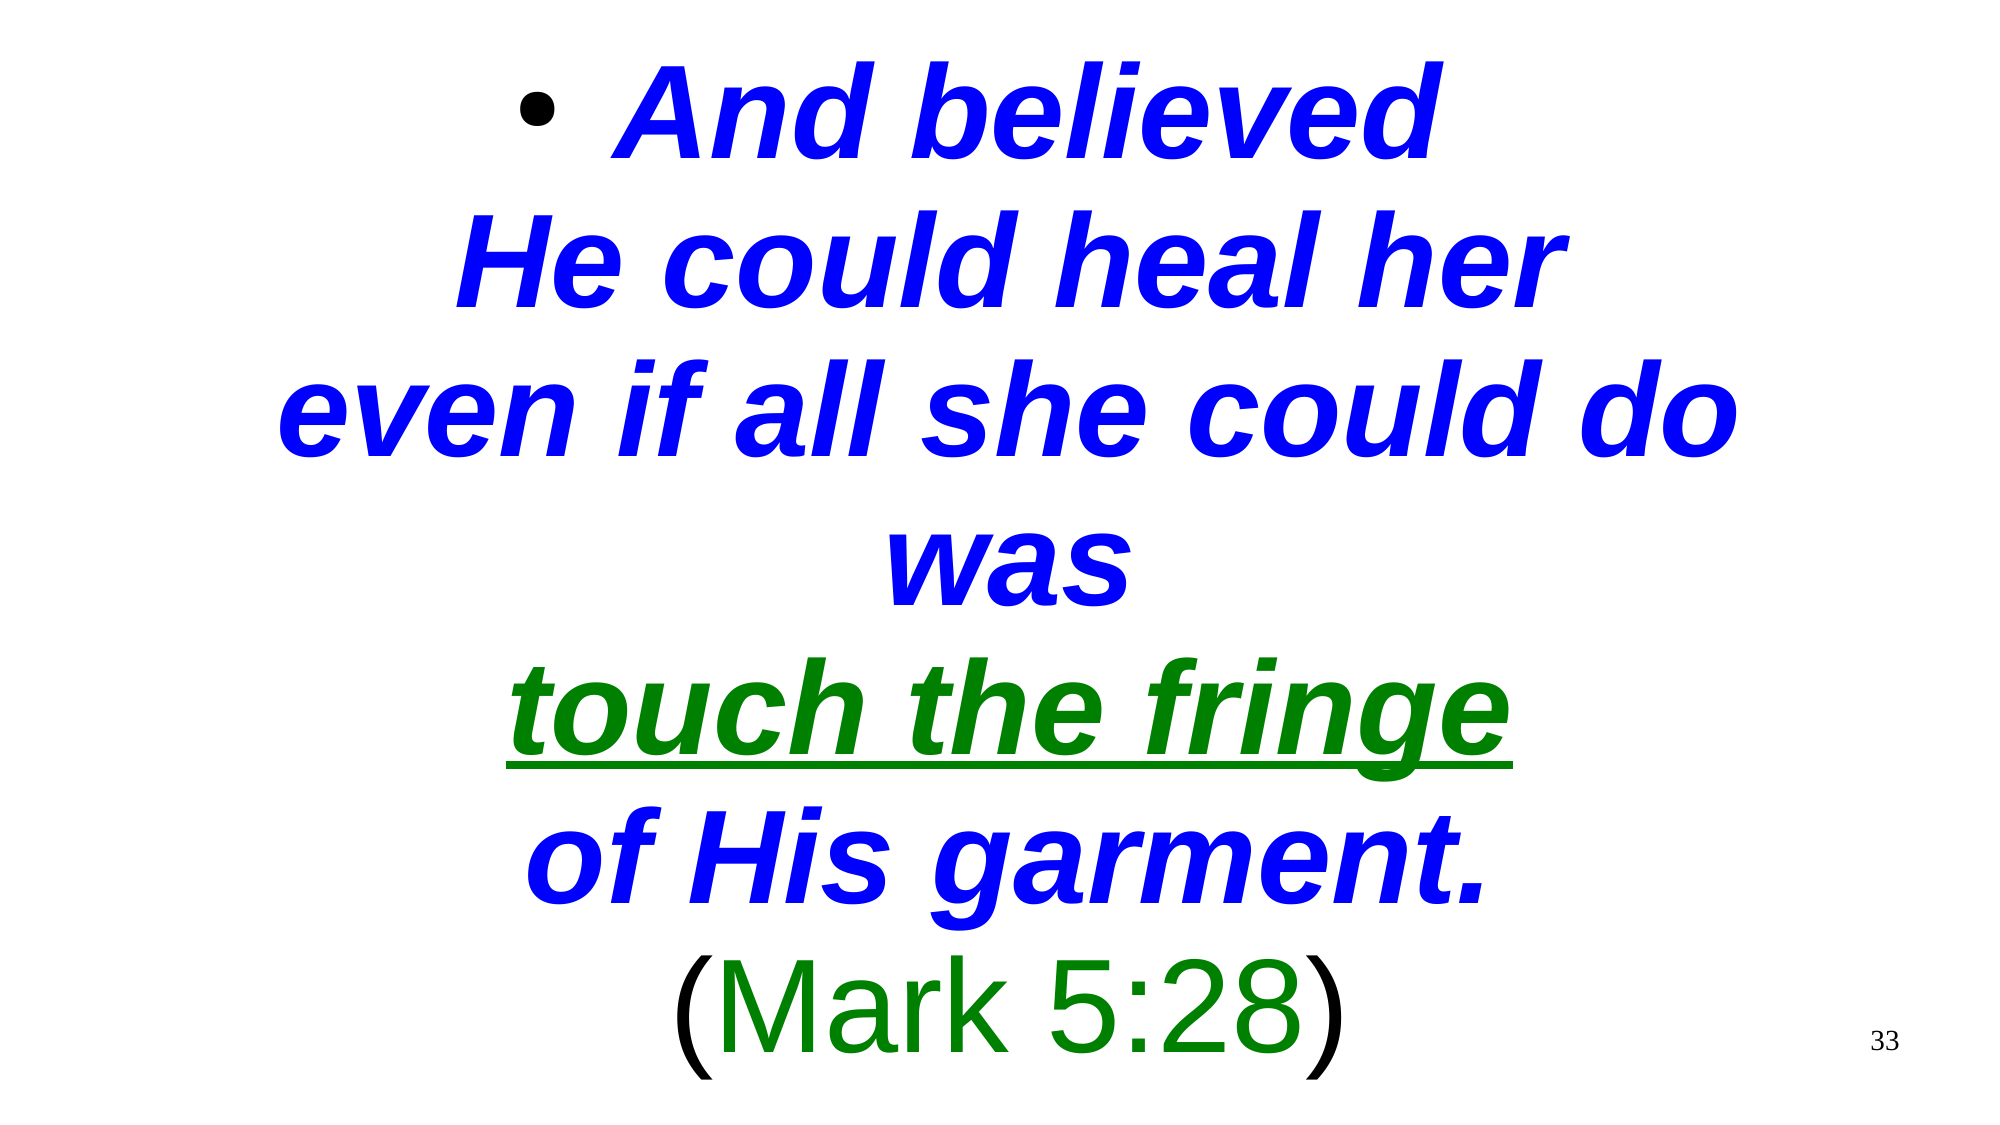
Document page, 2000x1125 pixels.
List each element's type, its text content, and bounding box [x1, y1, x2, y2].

list And believed He could heal her even if all she could do was touch the fringe of His garment. (Mark 5:28) [37, 37, 1951, 1088]
